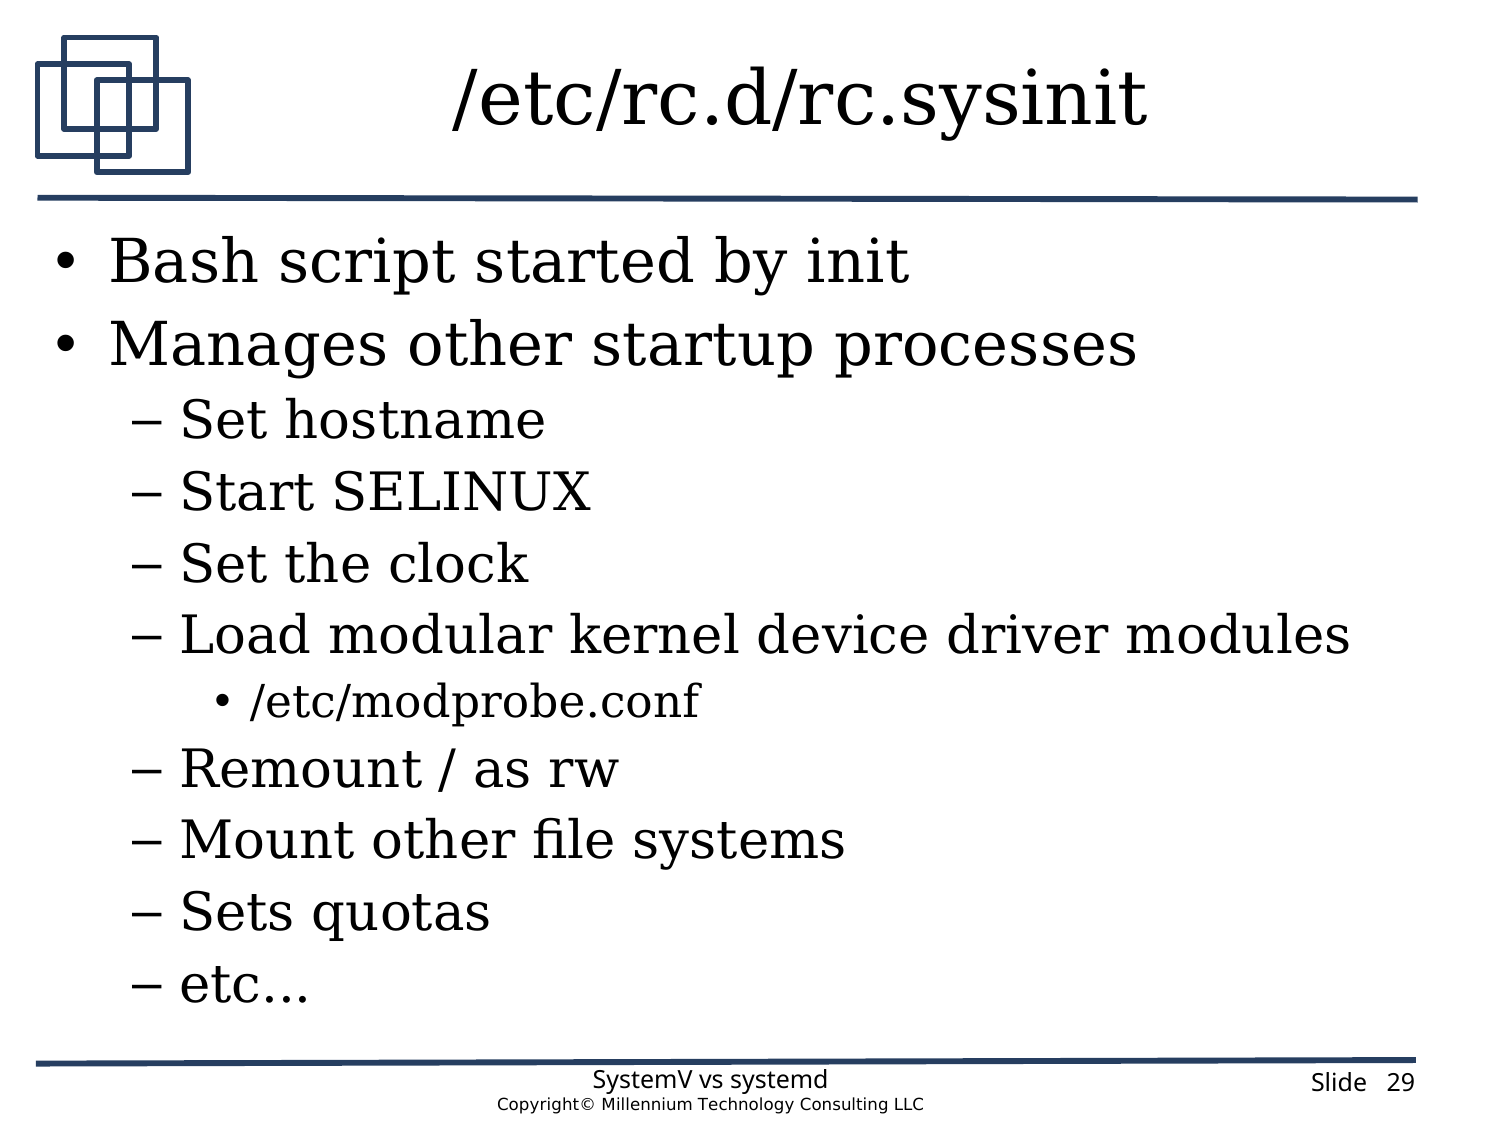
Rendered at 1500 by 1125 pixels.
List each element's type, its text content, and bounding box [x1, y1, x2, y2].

title /etc/rc.d/rc.sysinit [150, 0, 1426, 196]
list Bash script started by init Manages other startup processes Set hostname Start SELINUX Set the clock Load modular kernel device driver modules /etc/modprobe.conf Remount / as rw Mount other file systems Sets quotas etc... [37, 224, 1426, 1074]
